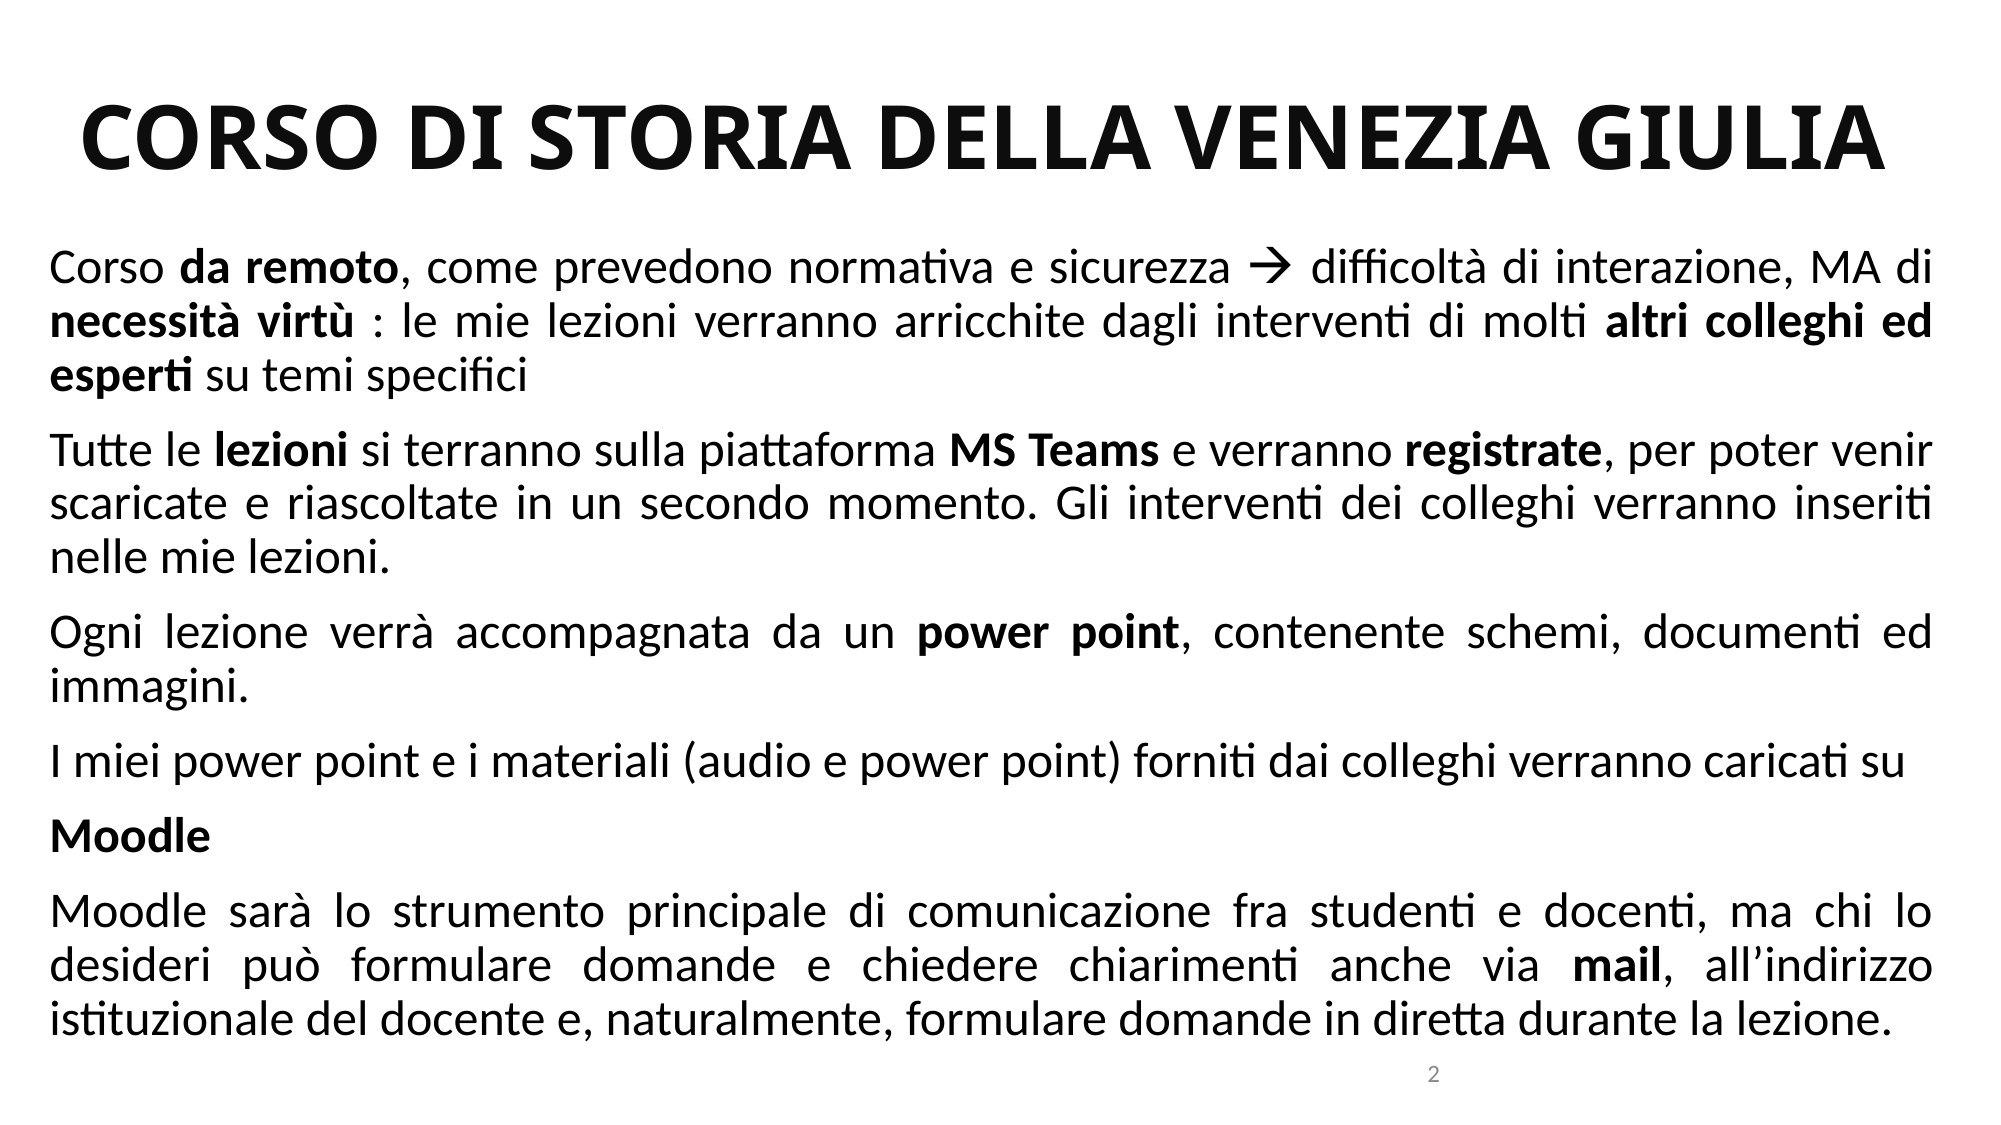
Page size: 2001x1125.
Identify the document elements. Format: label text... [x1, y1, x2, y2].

text_box 1 [1412, 1042, 1863, 1103]
title CORSO DI STORIA DELLA VENEZIA GIULIA [53, 20, 1912, 232]
subtitle Corso da remoto, come prevedono normativa e sicurezza  difficoltà di interazione, MA di necessità virtù : le mie lezioni verranno arricchite dagli interventi di molti altri colleghi ed esperti su temi specifici Tutte le lezioni si terranno sulla piattaforma MS Teams e verranno registrate, per poter venir scaricate e riascoltate in un secondo momento. Gli interventi dei colleghi verranno inseriti nelle mie lezioni. Ogni lezione verrà accompagnata da un power point, contenente schemi, documenti ed immagini. I miei power point e i materiali (audio e power point) forniti dai colleghi verranno caricati su Moodle Moodle sarà lo strumento principale di comunicazione fra studenti e docenti, ma chi lo desideri può formulare domande e chiedere chiarimenti anche via mail, all’indirizzo istituzionale del docente e, naturalmente, formulare domande in diretta durante la lezione. [34, 232, 1973, 1105]
